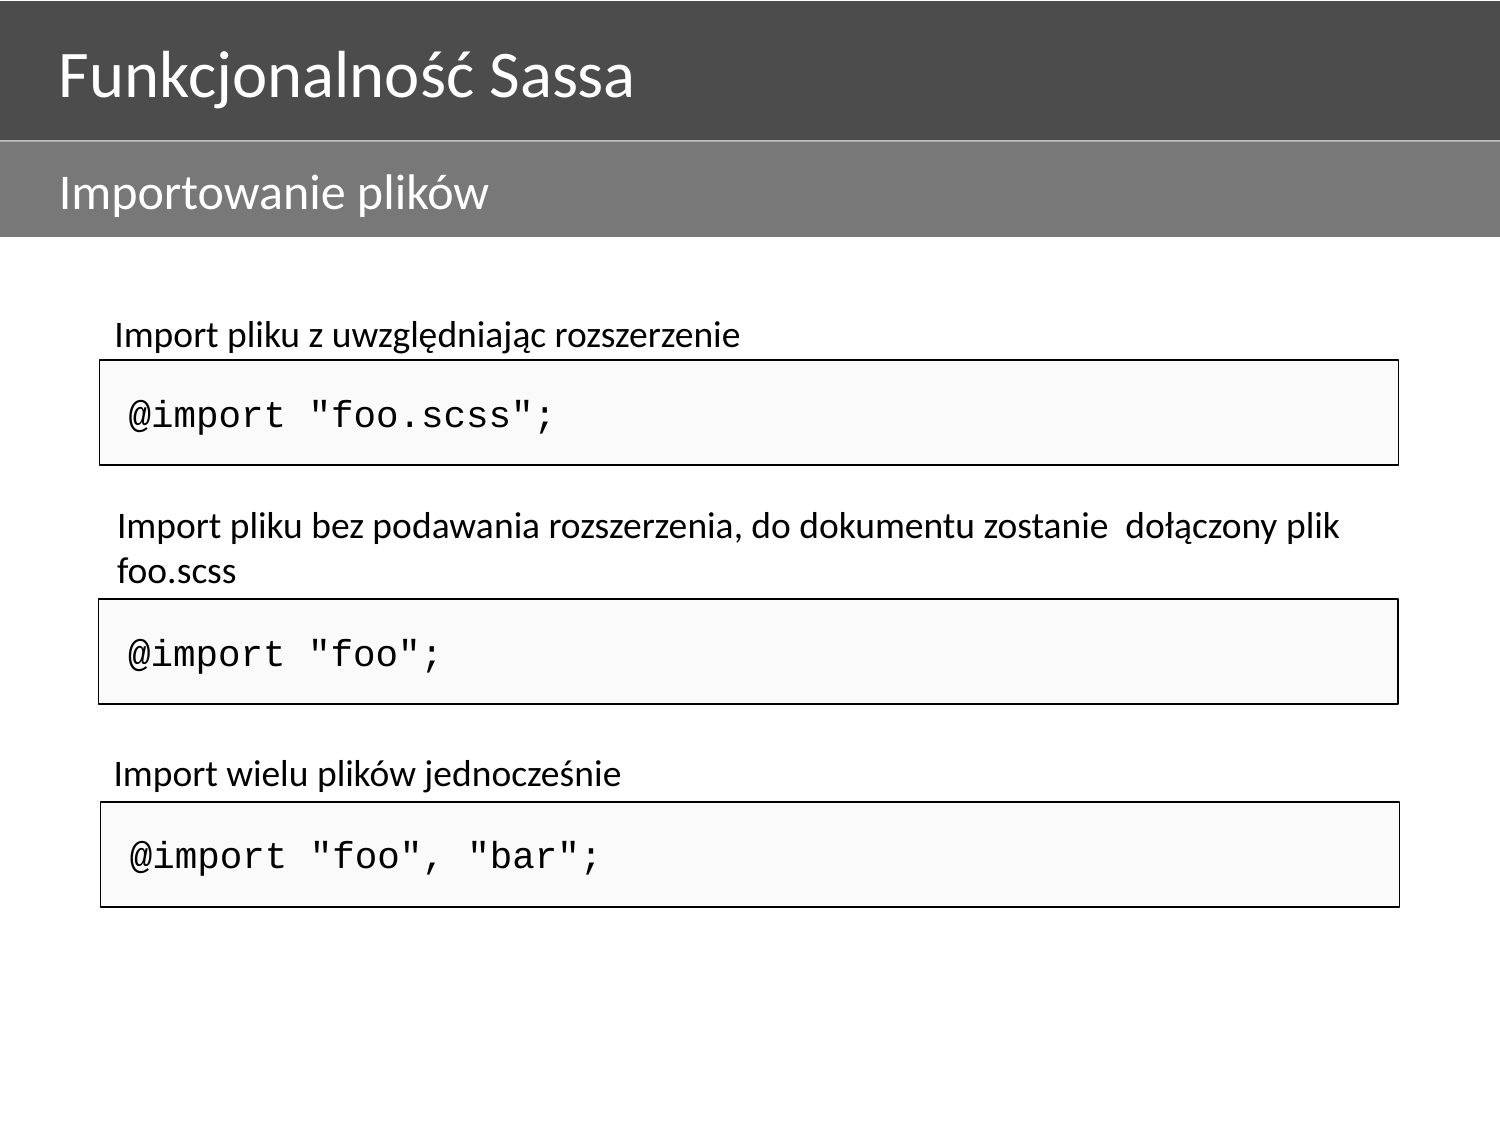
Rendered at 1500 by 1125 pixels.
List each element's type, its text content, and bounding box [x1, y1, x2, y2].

text_box Funkcjonalność Sassa [0, 1, 1500, 140]
text_box @import "foo", "bar"; [100, 801, 1400, 907]
text_box @import "foo.scss"; [99, 360, 1399, 466]
text_box Import pliku z uwzględniając rozszerzenie [99, 302, 891, 364]
text_box Importowanie plików [0, 141, 1500, 237]
text_box @import "foo"; [98, 599, 1398, 705]
text_box Import pliku bez podawania rozszerzenia, do dokumentu zostanie dołączony plik foo.scss [101, 493, 1402, 600]
text_box Import wielu plików jednocześnie [98, 741, 1398, 802]
